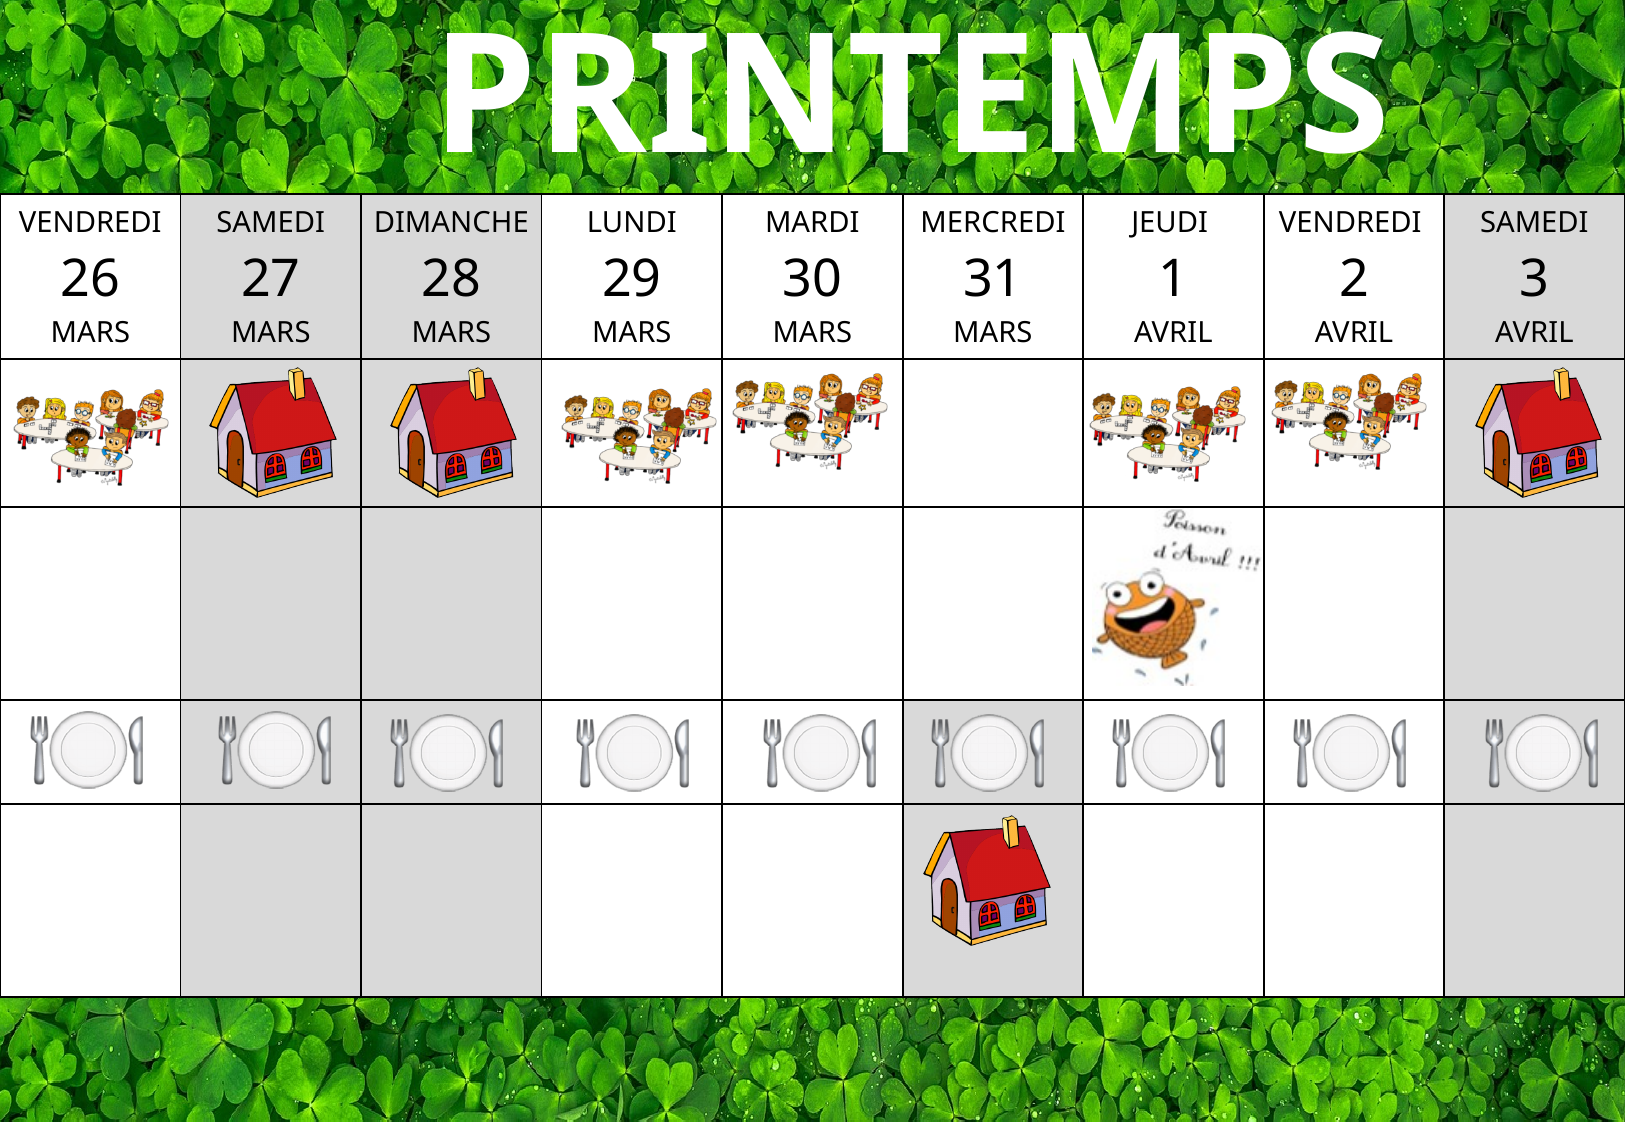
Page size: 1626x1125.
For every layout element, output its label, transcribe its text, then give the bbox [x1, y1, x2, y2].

picture [209, 367, 337, 498]
table_cell [1229, 701, 1263, 803]
table_cell [181, 360, 360, 506]
table_header DIMANCHE 28 MARS [362, 195, 541, 358]
table_cell [1, 701, 26, 803]
picture [1108, 692, 1229, 813]
table_cell [880, 701, 902, 803]
table_header SAMEDI 3 AVRIL [1445, 195, 1624, 358]
table_cell [1084, 805, 1263, 996]
table_cell [904, 805, 1082, 996]
table_cell [1084, 701, 1108, 803]
picture [390, 367, 517, 498]
table_cell [335, 701, 360, 803]
text_box PRINTEMPS [425, 0, 1418, 193]
picture [1481, 692, 1602, 813]
table_cell [904, 508, 1082, 699]
table_cell [362, 805, 541, 996]
table_cell [1265, 701, 1289, 803]
table_header VENDREDI 2 AVRIL [1265, 195, 1443, 358]
table_header MERCREDI 31 MARS [904, 195, 1082, 358]
picture [1475, 367, 1602, 498]
table_cell [904, 360, 1082, 506]
table_cell [362, 508, 541, 699]
picture [927, 692, 1048, 813]
picture [1092, 508, 1262, 686]
table_cell [693, 701, 721, 803]
table_cell [1048, 701, 1082, 803]
picture [26, 689, 147, 811]
table_header SAMEDI 27 MARS [181, 195, 360, 358]
table_cell [181, 805, 360, 996]
table_cell [1084, 360, 1263, 506]
table_cell [542, 805, 721, 996]
table_header JEUDI 1 AVRIL [1084, 195, 1263, 358]
table_cell [362, 360, 541, 506]
picture [759, 692, 880, 813]
table_cell [723, 360, 902, 506]
table_cell [542, 360, 721, 506]
table_cell [1, 805, 180, 996]
table_cell [181, 701, 214, 803]
table_cell [362, 701, 386, 803]
picture [386, 692, 507, 813]
table_cell [1, 508, 180, 699]
table_cell [181, 508, 360, 699]
table_header LUNDI 29 MARS [542, 195, 721, 358]
table_cell [507, 701, 541, 803]
table_cell [542, 701, 572, 803]
table_header MARDI 30 MARS [723, 195, 902, 358]
picture [1289, 692, 1410, 813]
picture [0, 998, 1625, 1123]
table_cell [723, 508, 902, 699]
picture [214, 689, 335, 811]
table_cell [904, 701, 927, 803]
picture [923, 815, 1051, 946]
table_cell [1602, 701, 1624, 803]
table_cell [542, 508, 721, 699]
table_cell [147, 701, 180, 803]
table_header VENDREDI 26 MARS [1, 195, 180, 358]
table_cell [1445, 805, 1624, 996]
picture [732, 367, 889, 474]
picture [13, 383, 170, 490]
table_cell [1, 360, 180, 506]
table_cell [1445, 508, 1624, 699]
picture [1418, 0, 1625, 193]
picture [1271, 367, 1428, 474]
picture [0, 0, 425, 193]
table_cell [1265, 508, 1443, 699]
picture [572, 692, 693, 813]
table_cell [1445, 360, 1624, 506]
table_cell [1265, 805, 1443, 996]
table_cell [1410, 701, 1443, 803]
table_cell [723, 805, 902, 996]
table_cell [1084, 508, 1263, 699]
table_cell [1265, 360, 1443, 506]
picture [1089, 380, 1247, 486]
picture [561, 382, 718, 489]
table_cell [1445, 701, 1481, 803]
table_cell [723, 701, 759, 803]
